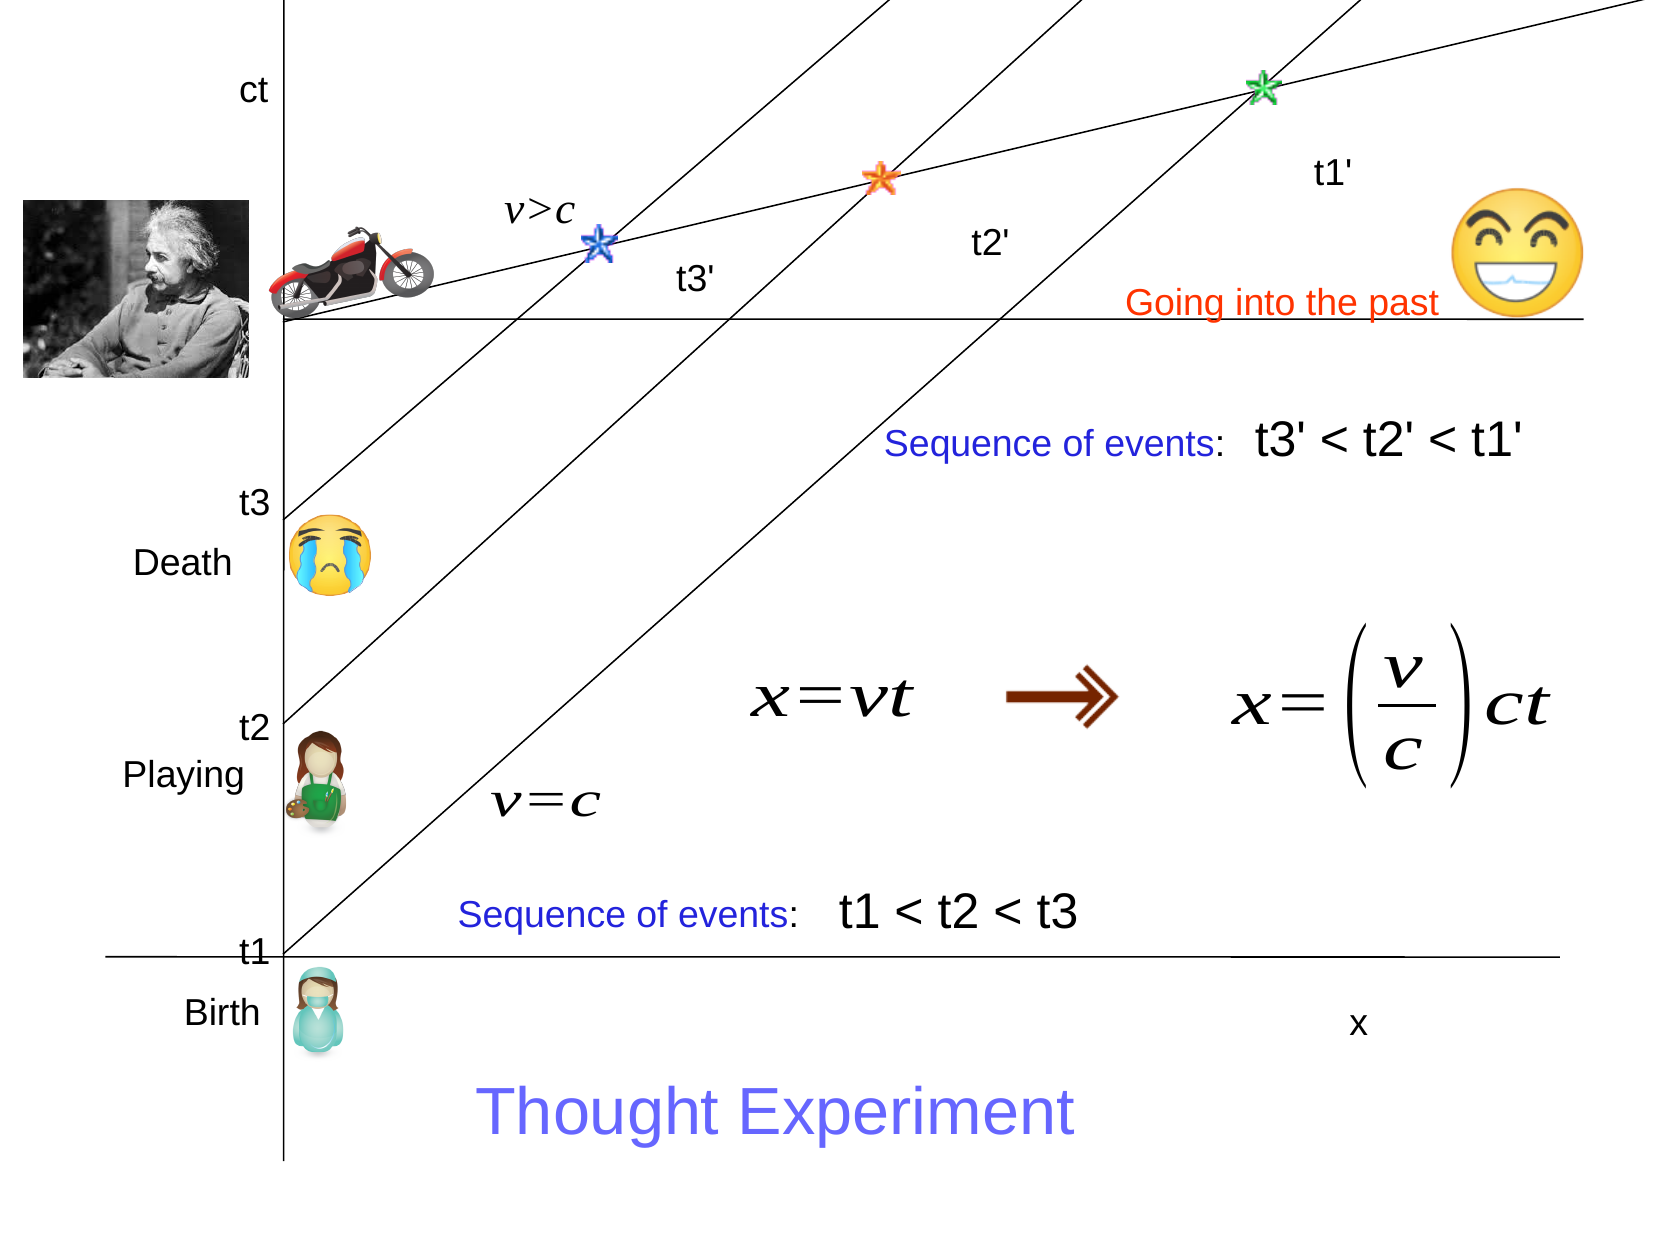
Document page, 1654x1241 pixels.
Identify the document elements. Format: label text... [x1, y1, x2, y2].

picture [259, 215, 438, 322]
text_box Birth [169, 982, 276, 1040]
chart [723, 597, 957, 745]
picture [283, 722, 355, 839]
picture [23, 200, 249, 378]
text_box t3 [224, 472, 286, 530]
chart [472, 721, 638, 839]
text_box t2' [956, 212, 1026, 270]
text_box Death [118, 531, 248, 589]
text_box t2 [224, 696, 286, 754]
text_box Playing [107, 743, 260, 801]
text_box t1 [224, 921, 286, 979]
picture [1003, 661, 1123, 733]
picture [1246, 70, 1282, 105]
text_box x [1334, 992, 1384, 1049]
picture [1440, 177, 1595, 329]
picture [862, 161, 901, 195]
text_box Sequence of events: [442, 885, 814, 944]
text_box Thought Experiment [460, 1062, 1090, 1153]
chart [492, 141, 599, 243]
picture [581, 224, 618, 263]
text_box t3' [661, 247, 730, 305]
text_box t3' < t2' < t1' [1240, 401, 1571, 473]
text_box t1 < t2 < t3 [803, 873, 1105, 946]
text_box Going into the past [1110, 271, 1440, 329]
text_box ct [224, 59, 284, 116]
chart [1204, 601, 1595, 792]
picture [281, 507, 378, 603]
picture [283, 956, 355, 1063]
text_box t1' [1299, 141, 1368, 199]
text_box Sequence of events: [869, 415, 1241, 473]
